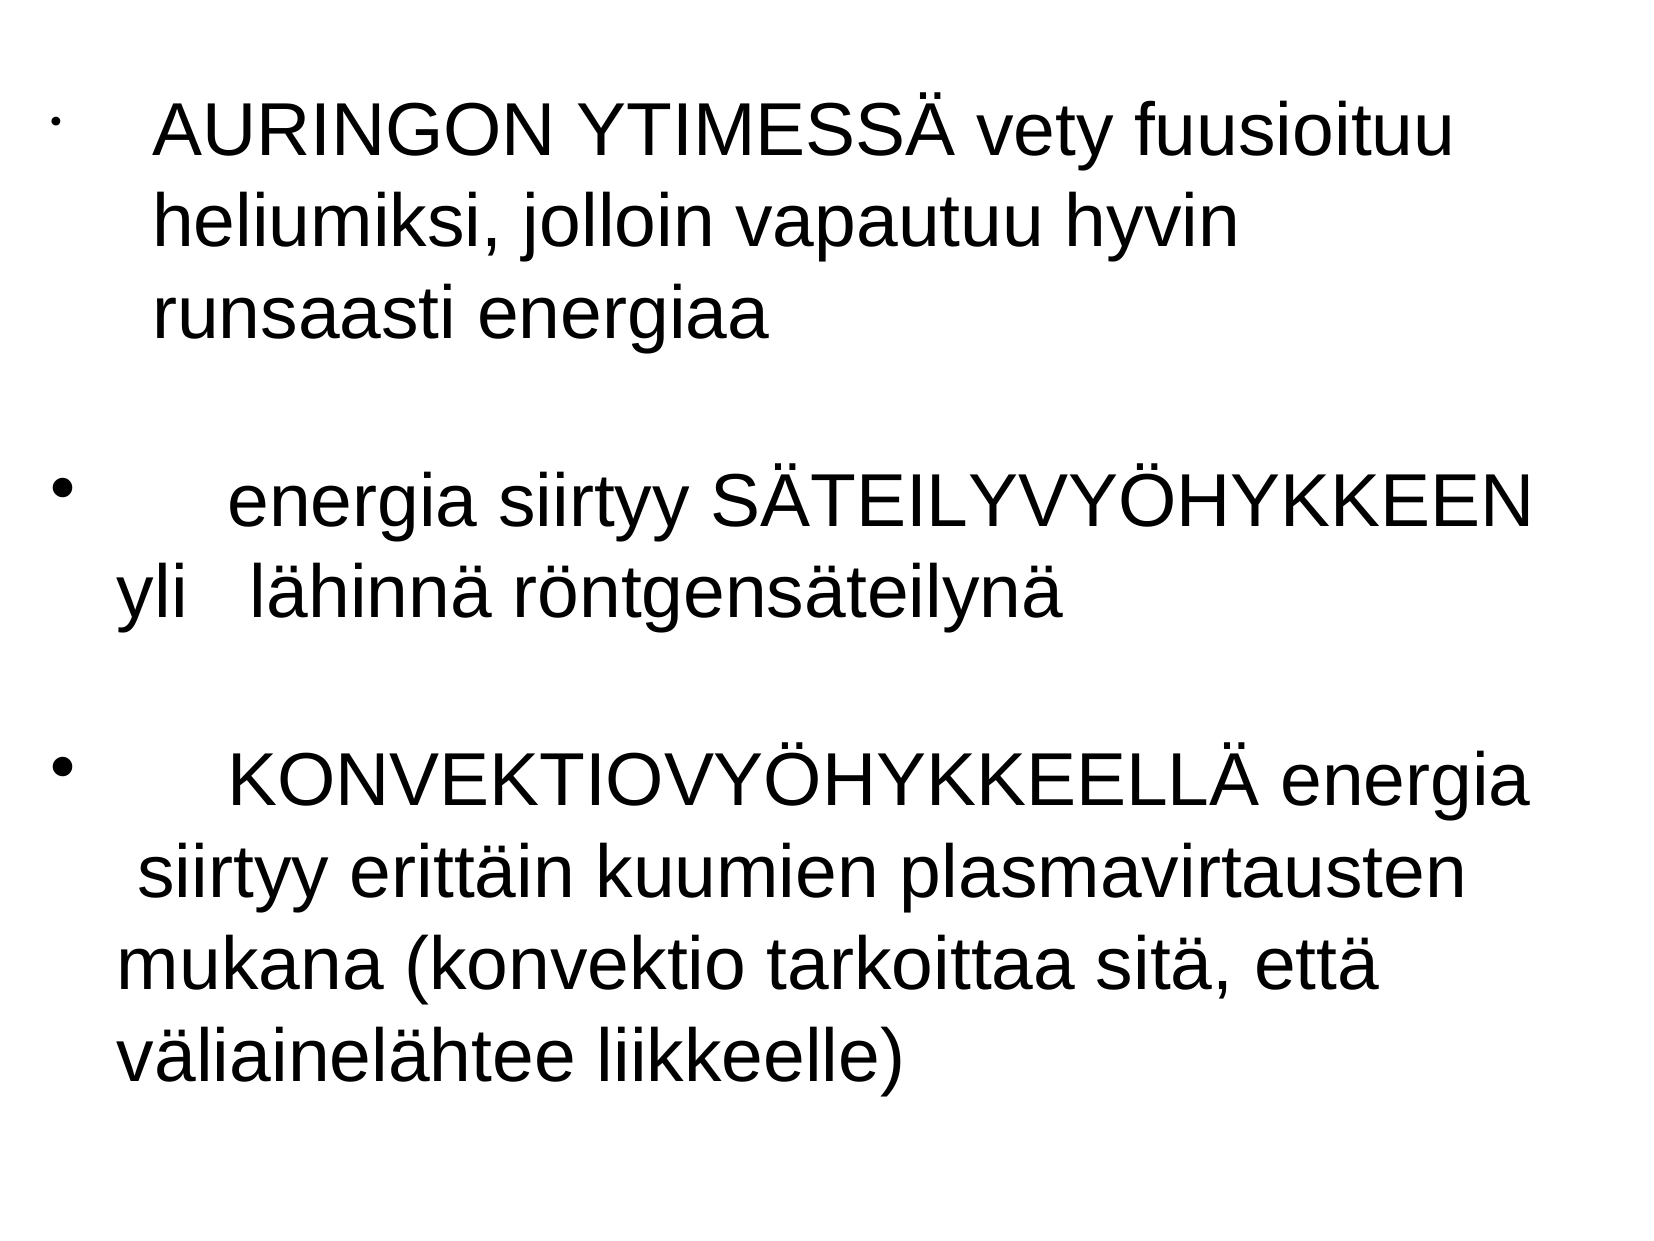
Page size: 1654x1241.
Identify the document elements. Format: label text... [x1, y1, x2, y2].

text_box AURINGON YTIMESSÄ vety fuusioituu heliumiksi, jolloin vapautuu hyvin runsaasti energiaa energia siirtyy SÄTEILYVYÖHYKKEEN yli lähinnä röntgensäteilynä KONVEKTIOVYÖHYKKEELLÄ energia siirtyy erittäin kuumien plasmavirtausten mukana (konvektio tarkoittaa sitä, että väliainelähtee liikkeelle) [35, 70, 1571, 1241]
